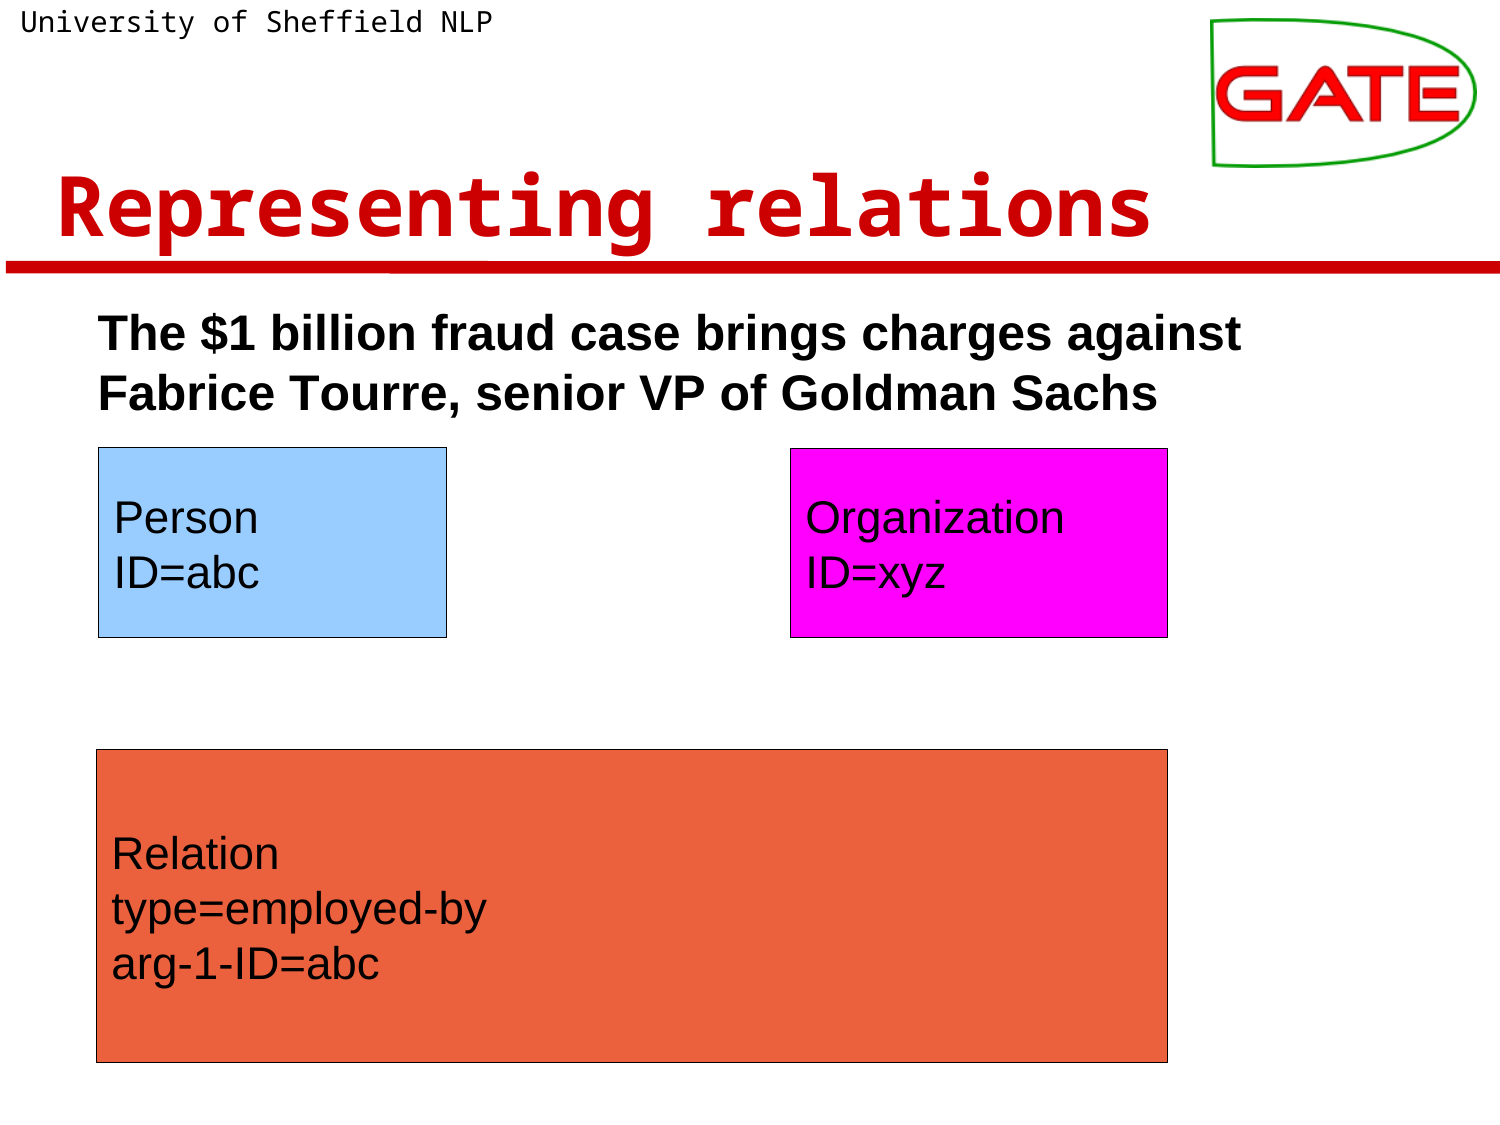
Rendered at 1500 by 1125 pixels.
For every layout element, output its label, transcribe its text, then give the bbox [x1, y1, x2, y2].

text_box Organization ID=xyz [790, 448, 1168, 638]
text_box Person ID=abc [98, 447, 447, 638]
title Representing relations [41, 30, 1391, 262]
text_box The $1 billion fraud case brings charges against Fabrice Tourre, senior VP of Goldman Sachs [83, 293, 1263, 429]
text_box Relation type=employed-by arg-1-ID=abc [96, 749, 1168, 1063]
picture [1210, 18, 1477, 168]
